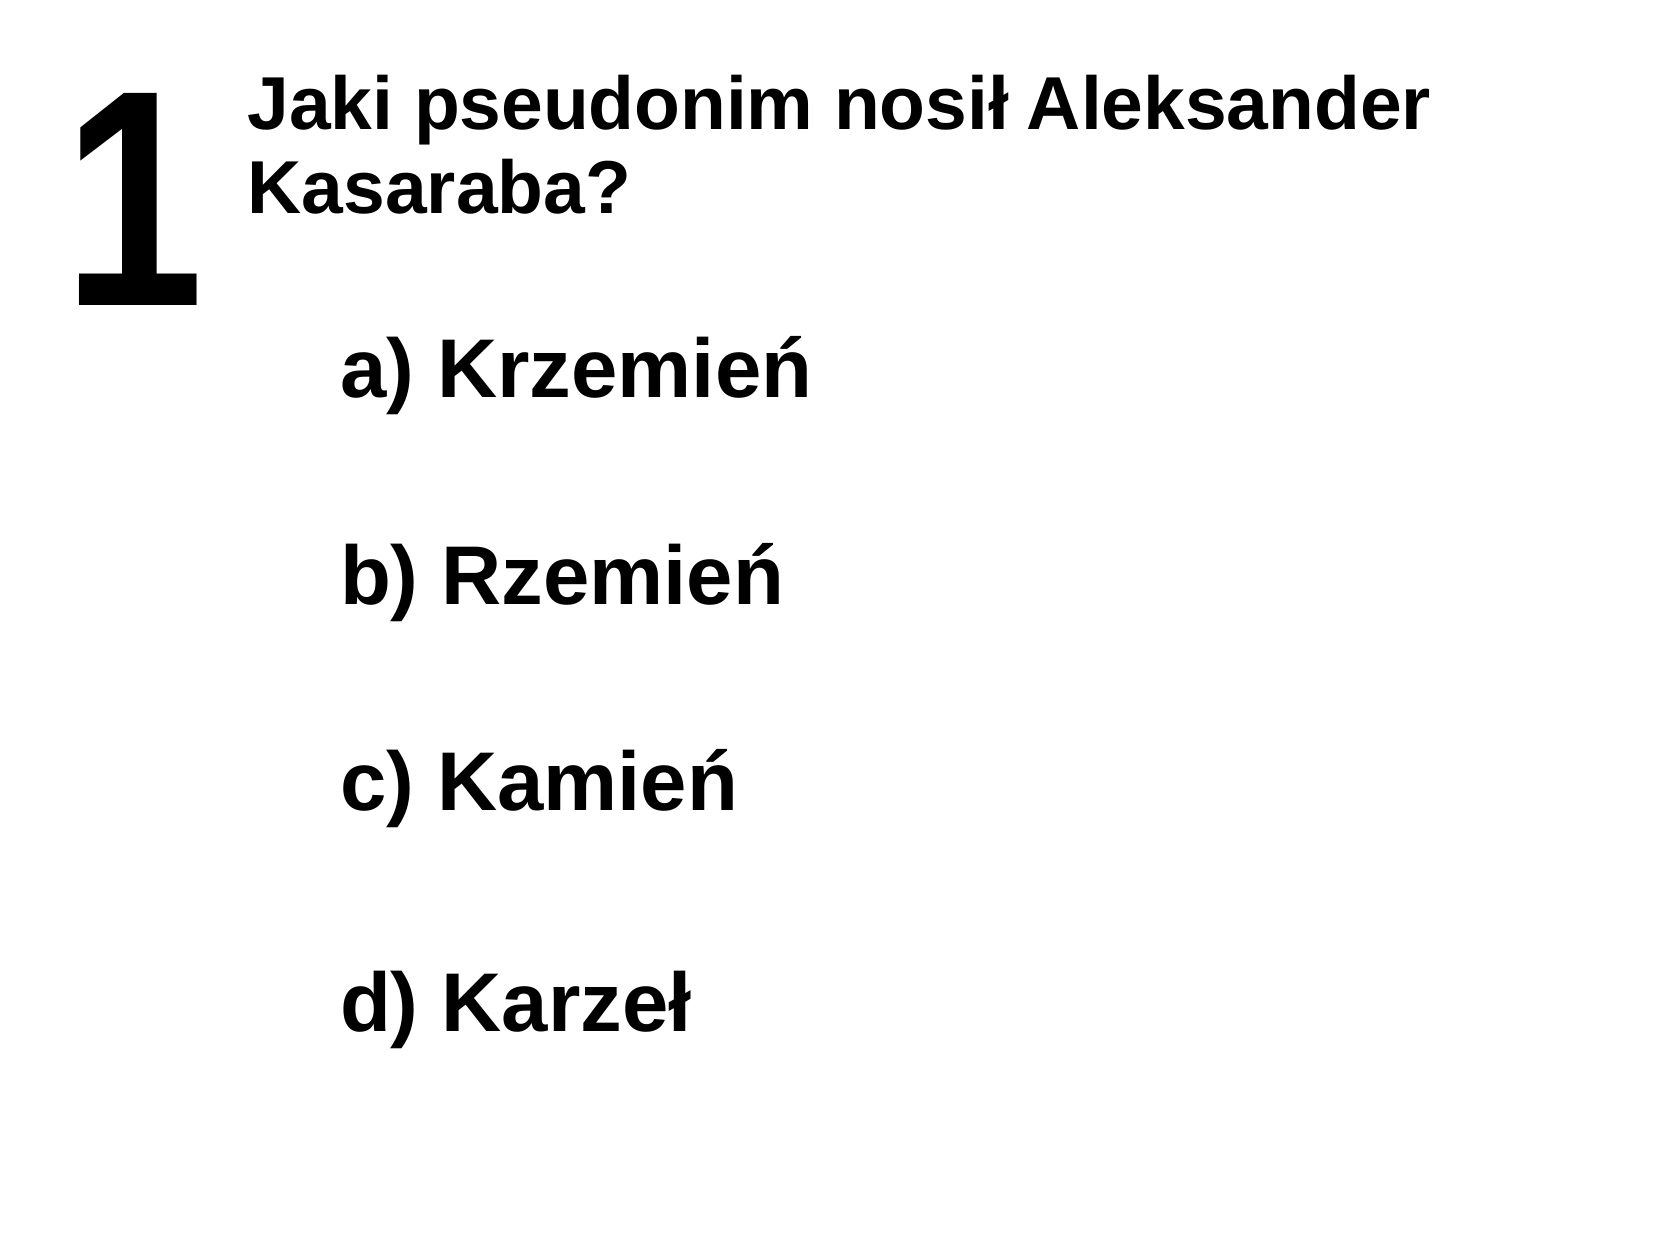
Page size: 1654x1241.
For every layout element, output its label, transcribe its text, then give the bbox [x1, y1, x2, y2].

text_box 1 [8, 9, 260, 308]
text_box Jaki pseudonim nosił Aleksander Kasaraba? a) Krzemień b) Rzemień c) Kamień d) Karzeł [247, 61, 1610, 372]
